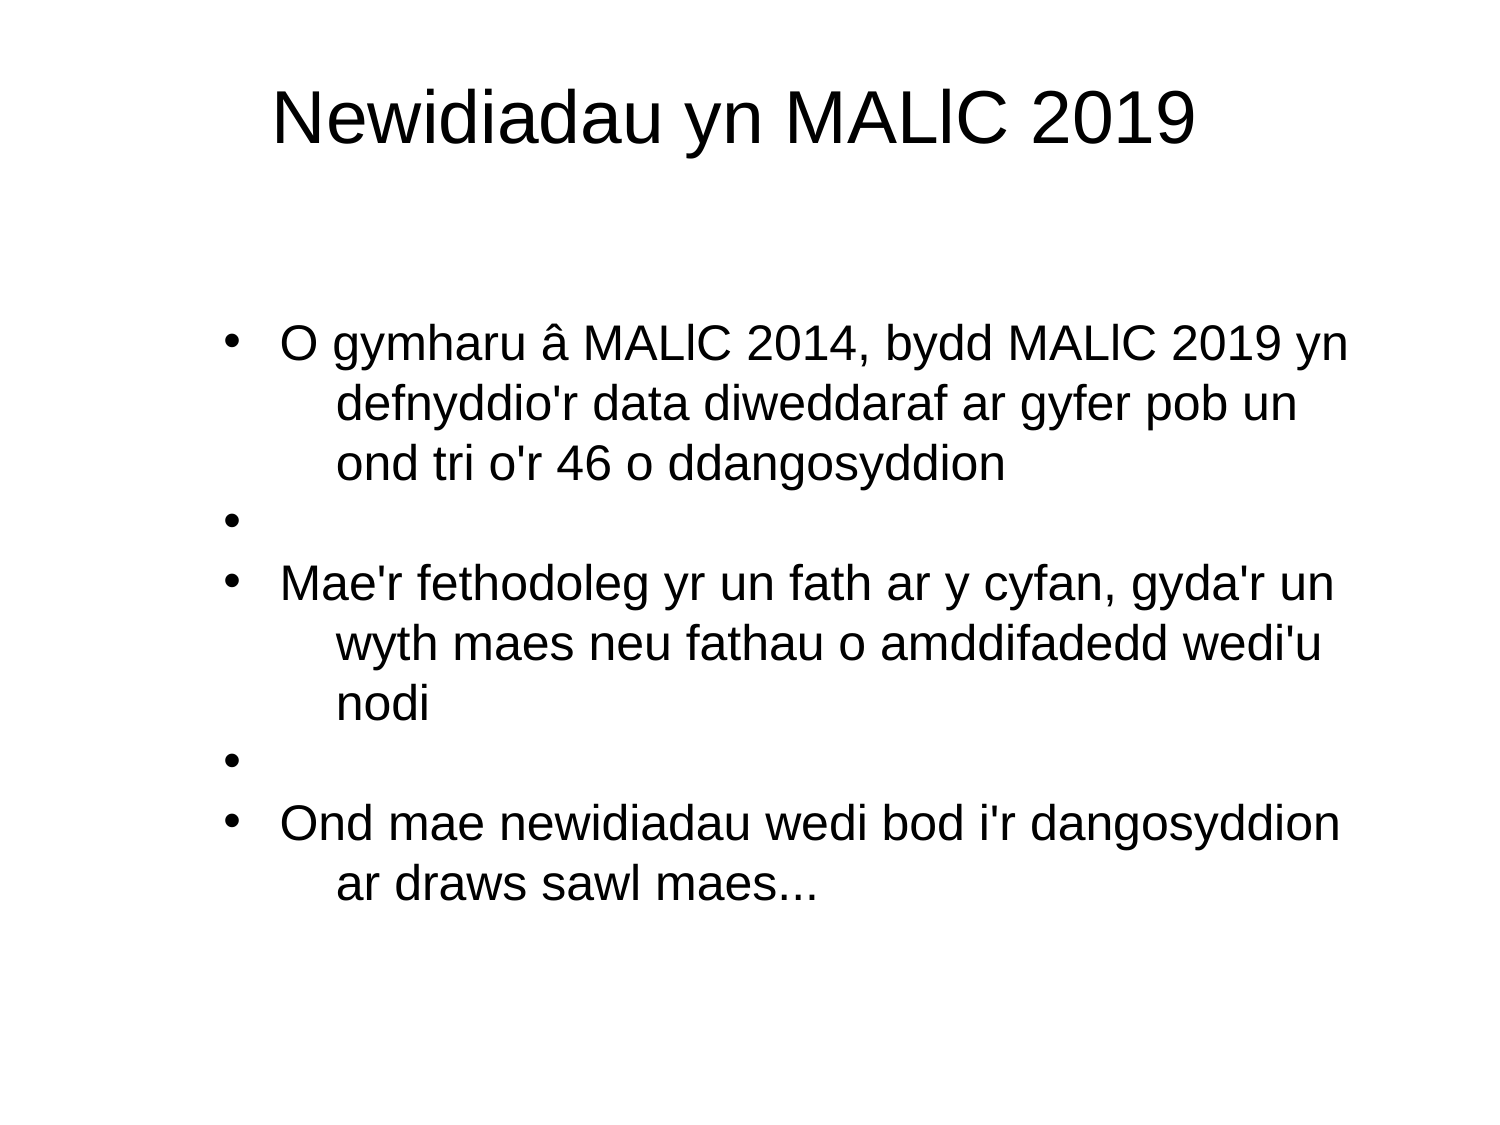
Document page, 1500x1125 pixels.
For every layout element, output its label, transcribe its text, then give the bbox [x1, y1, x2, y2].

text_box O gymharu â MALlC 2014, bydd MALlC 2019 yn defnyddio'r data diweddaraf ar gyfer pob un ond tri o'r 46 o ddangosyddion Mae'r fethodoleg yr un fath ar y cyfan, gyda'r un wyth maes neu fathau o amddifadedd wedi'u nodi Ond mae newidiadau wedi bod i'r dangosyddion ar draws sawl maes... [58, 303, 1373, 918]
title Newidiadau yn MALlC 2019 [244, 18, 1226, 208]
